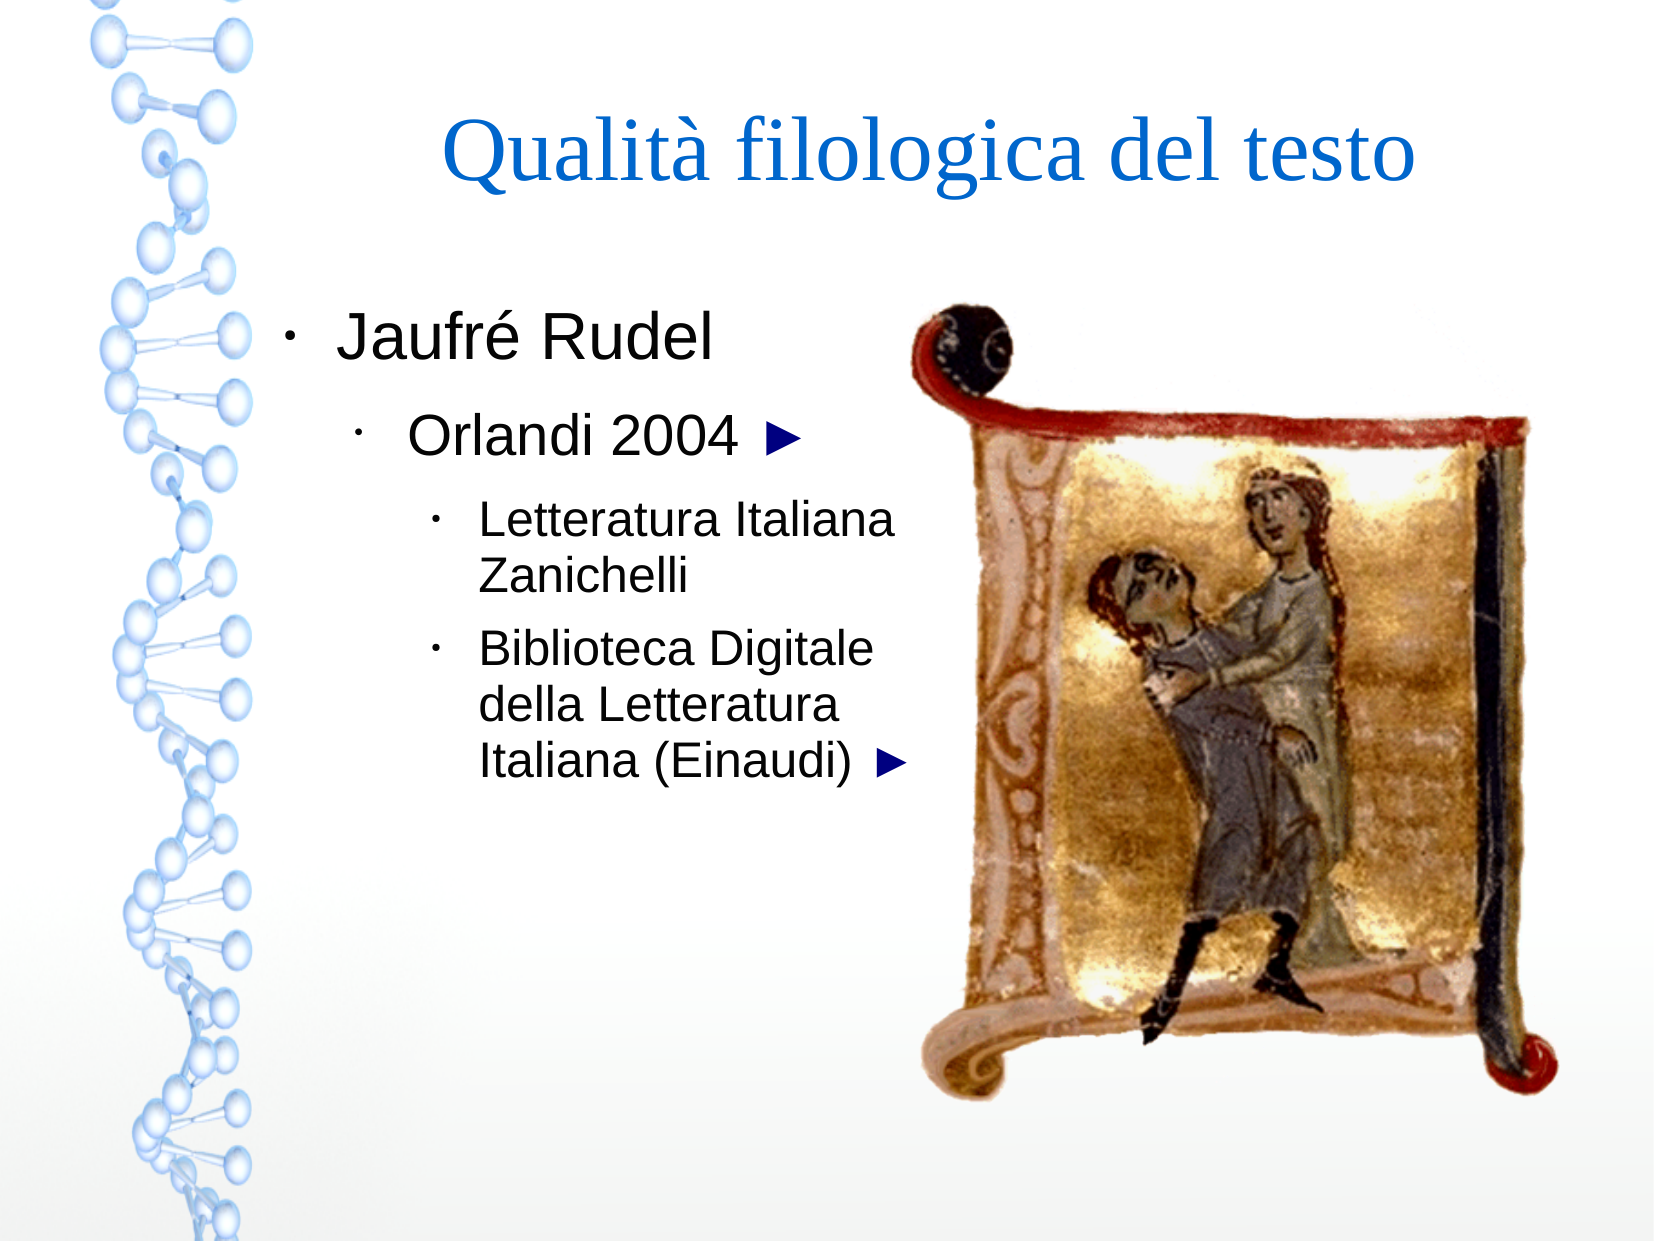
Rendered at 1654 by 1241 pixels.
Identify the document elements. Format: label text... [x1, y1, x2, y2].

title Qualità filologica del testo [265, 47, 1595, 252]
list Jaufré Rudel Orlandi 2004 ► Letteratura Italiana Zanichelli Biblioteca Digitale della Letteratura Italiana (Einaudi) ► [265, 299, 909, 1019]
picture [0, 0, 1654, 1241]
